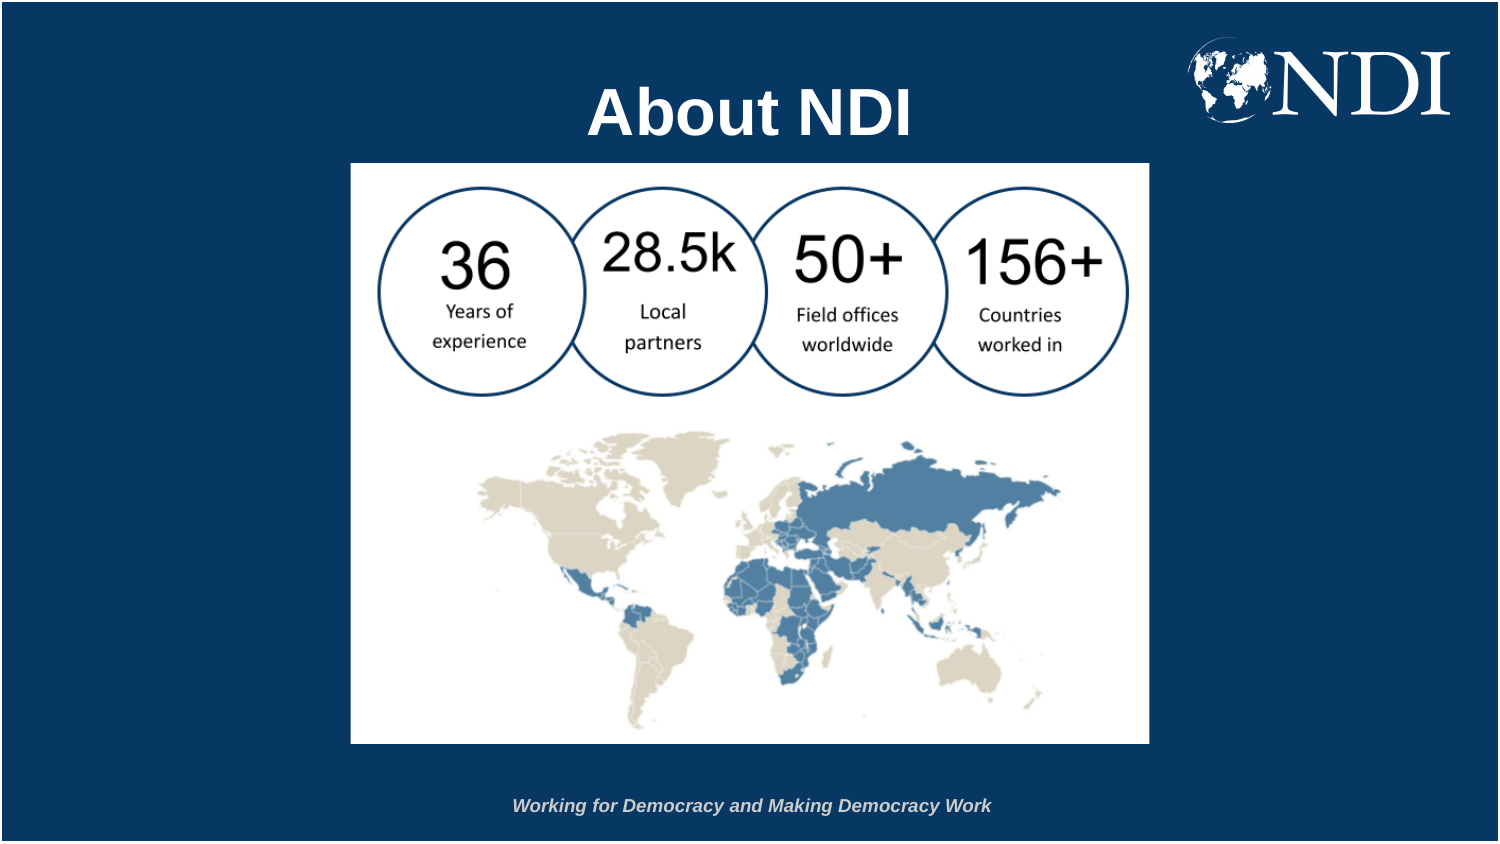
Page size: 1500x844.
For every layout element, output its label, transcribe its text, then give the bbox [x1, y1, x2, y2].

title About NDI [51, 59, 1449, 164]
picture [1187, 37, 1450, 123]
picture [350, 163, 1150, 744]
